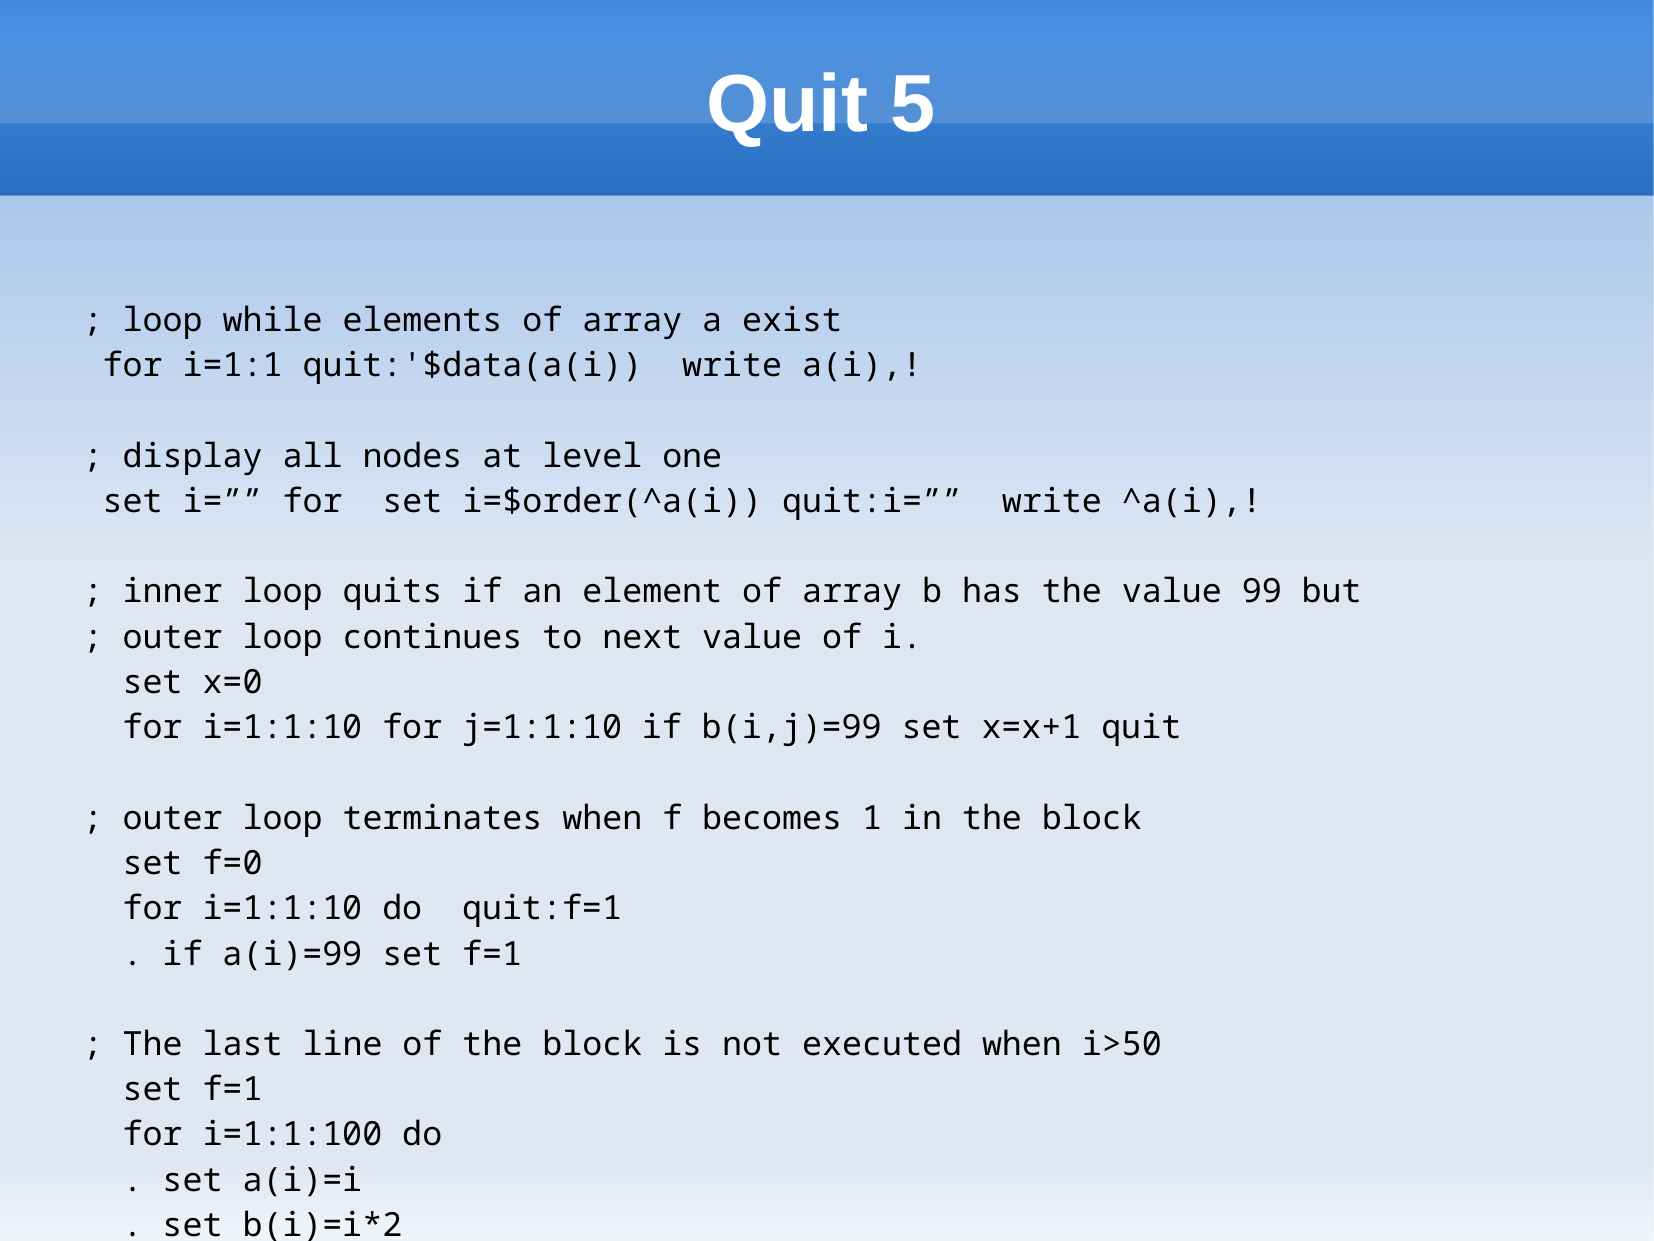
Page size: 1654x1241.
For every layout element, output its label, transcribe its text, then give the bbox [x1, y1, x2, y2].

list ; loop while elements of array a exist for i=1:1 quit:'$data(a(i)) write a(i),! ; display all nodes at level one set i=”” for set i=$order(^a(i)) quit:i=”” write ^a(i),! ; inner loop quits if an element of array b has the value 99 but ; outer loop continues to next value of i. set x=0 for i=1:1:10 for j=1:1:10 if b(i,j)=99 set x=x+1 quit ; outer loop terminates when f becomes 1 in the block set f=0 for i=1:1:10 do quit:f=1 . if a(i)=99 set f=1 ; The last line of the block is not executed when i>50 set f=1 for i=1:1:100 do . set a(i)=i . set b(i)=i*2 . if i>50 quit . set c(i)=i*i [82, 296, 1571, 1188]
title Quit 5 [76, 0, 1565, 208]
picture [0, 0, 1654, 1241]
